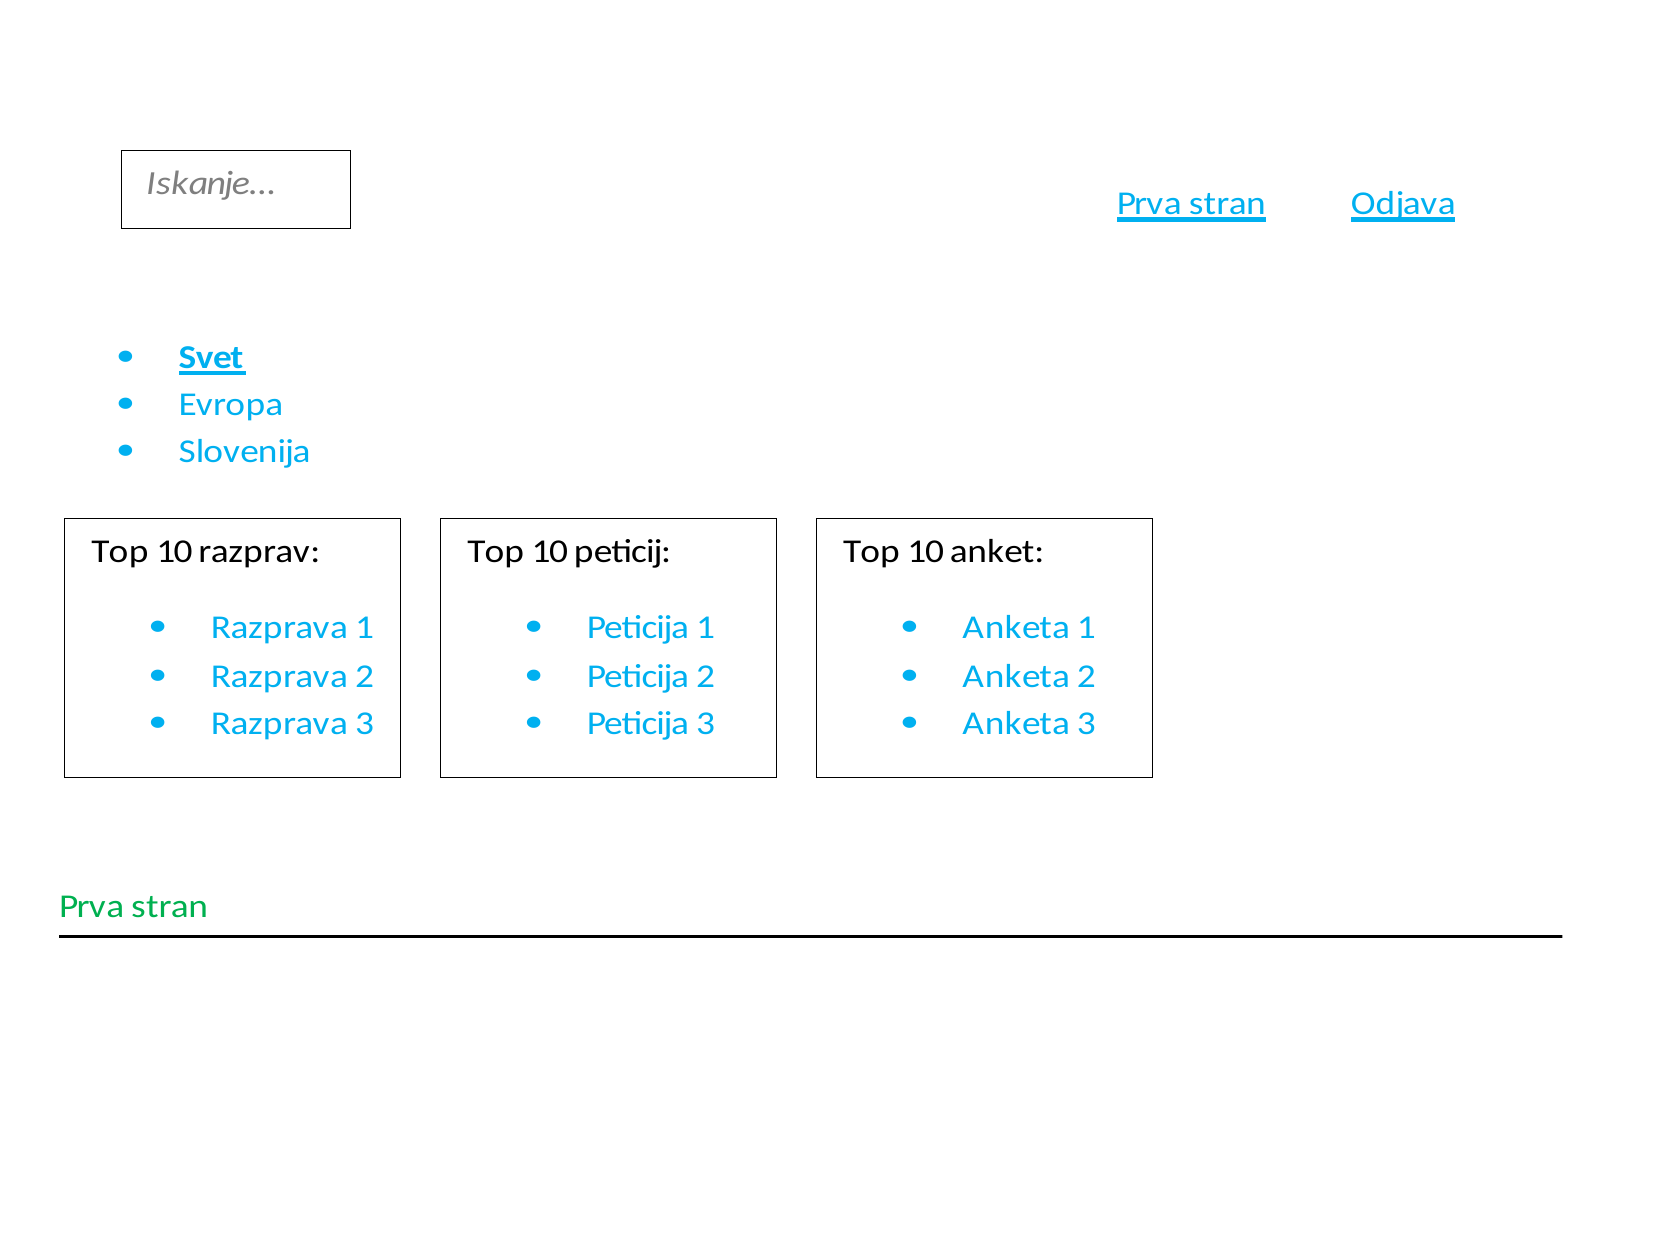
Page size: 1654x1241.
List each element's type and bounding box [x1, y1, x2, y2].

picture [59, 150, 1566, 975]
